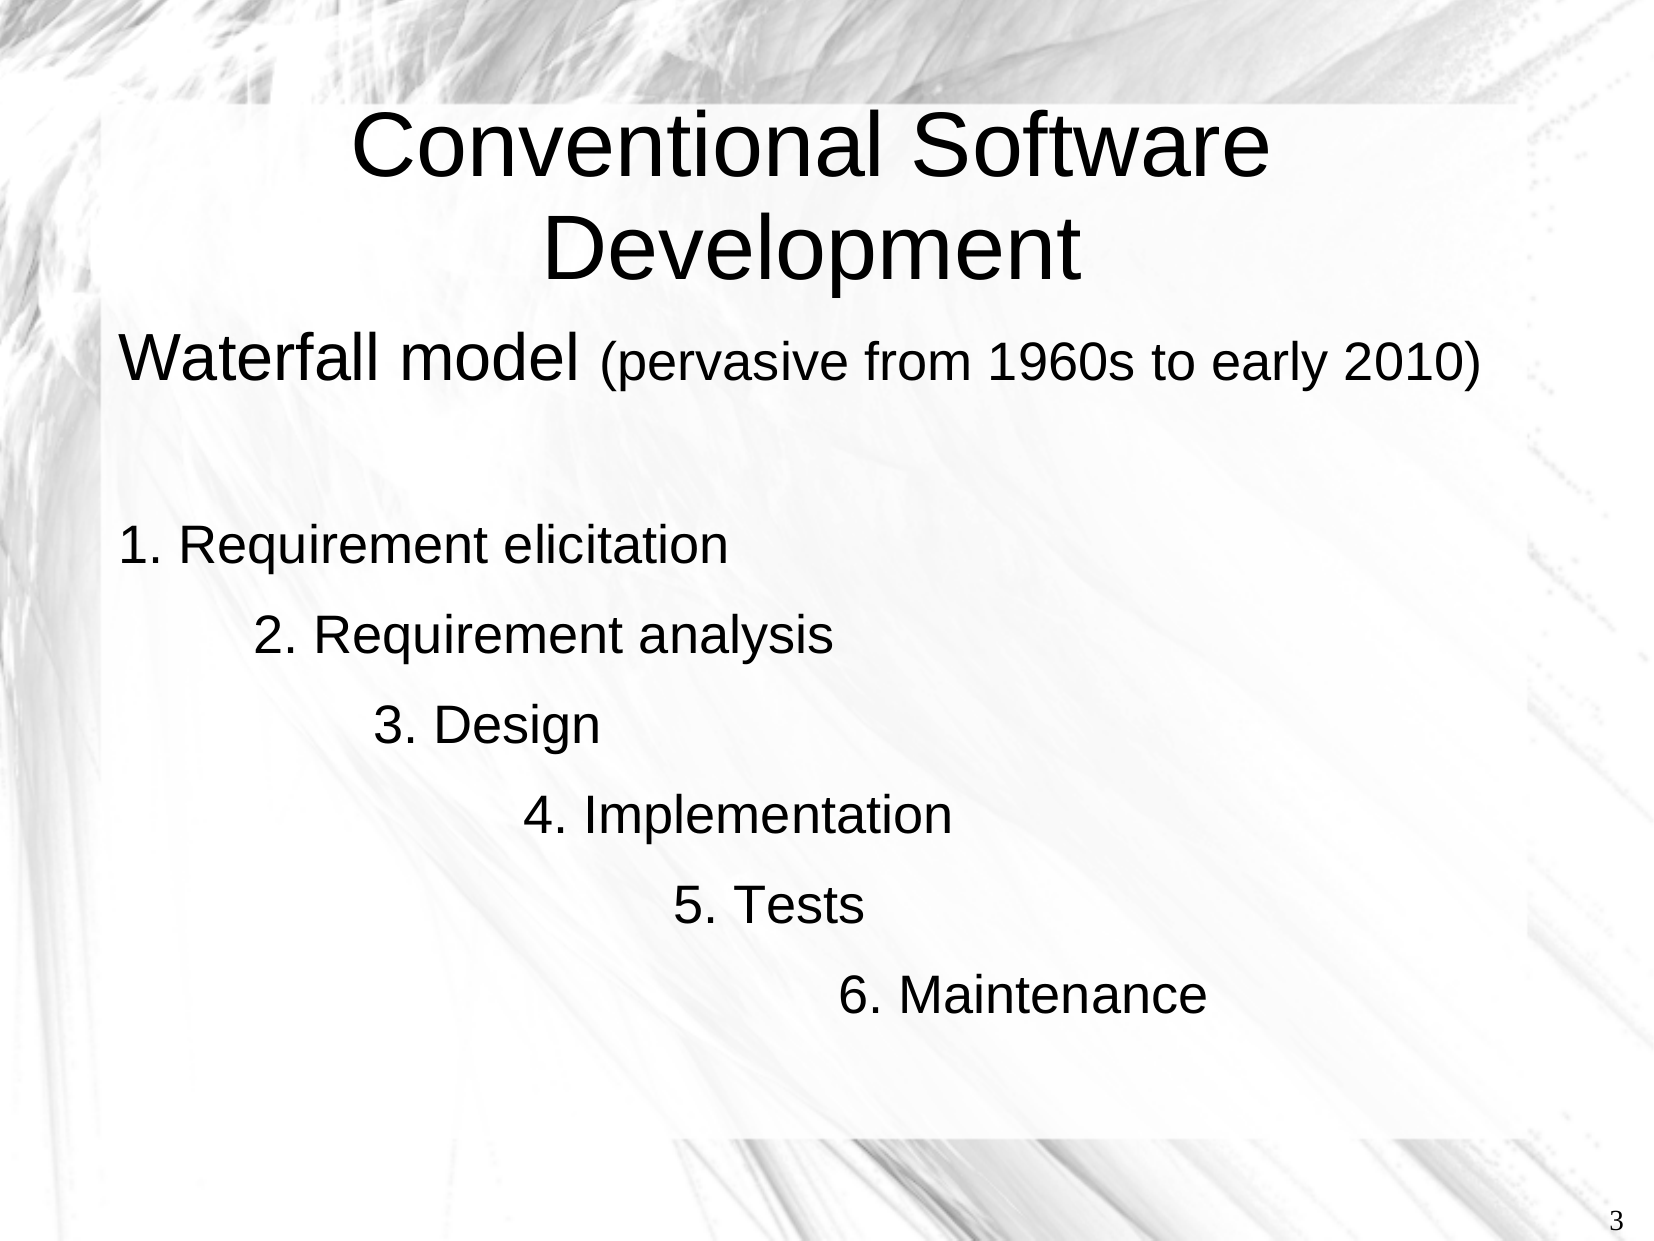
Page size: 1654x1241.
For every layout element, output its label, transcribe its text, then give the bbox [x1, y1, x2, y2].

list Waterfall model (pervasive from 1960s to early 2010) 1. Requirement elicitation 2. Requirement analysis 3. Design 4. Implementation 5. Tests 6. Maintenance [118, 319, 1571, 1205]
title Conventional Software Development [118, 93, 1506, 299]
picture [0, 0, 1654, 1241]
